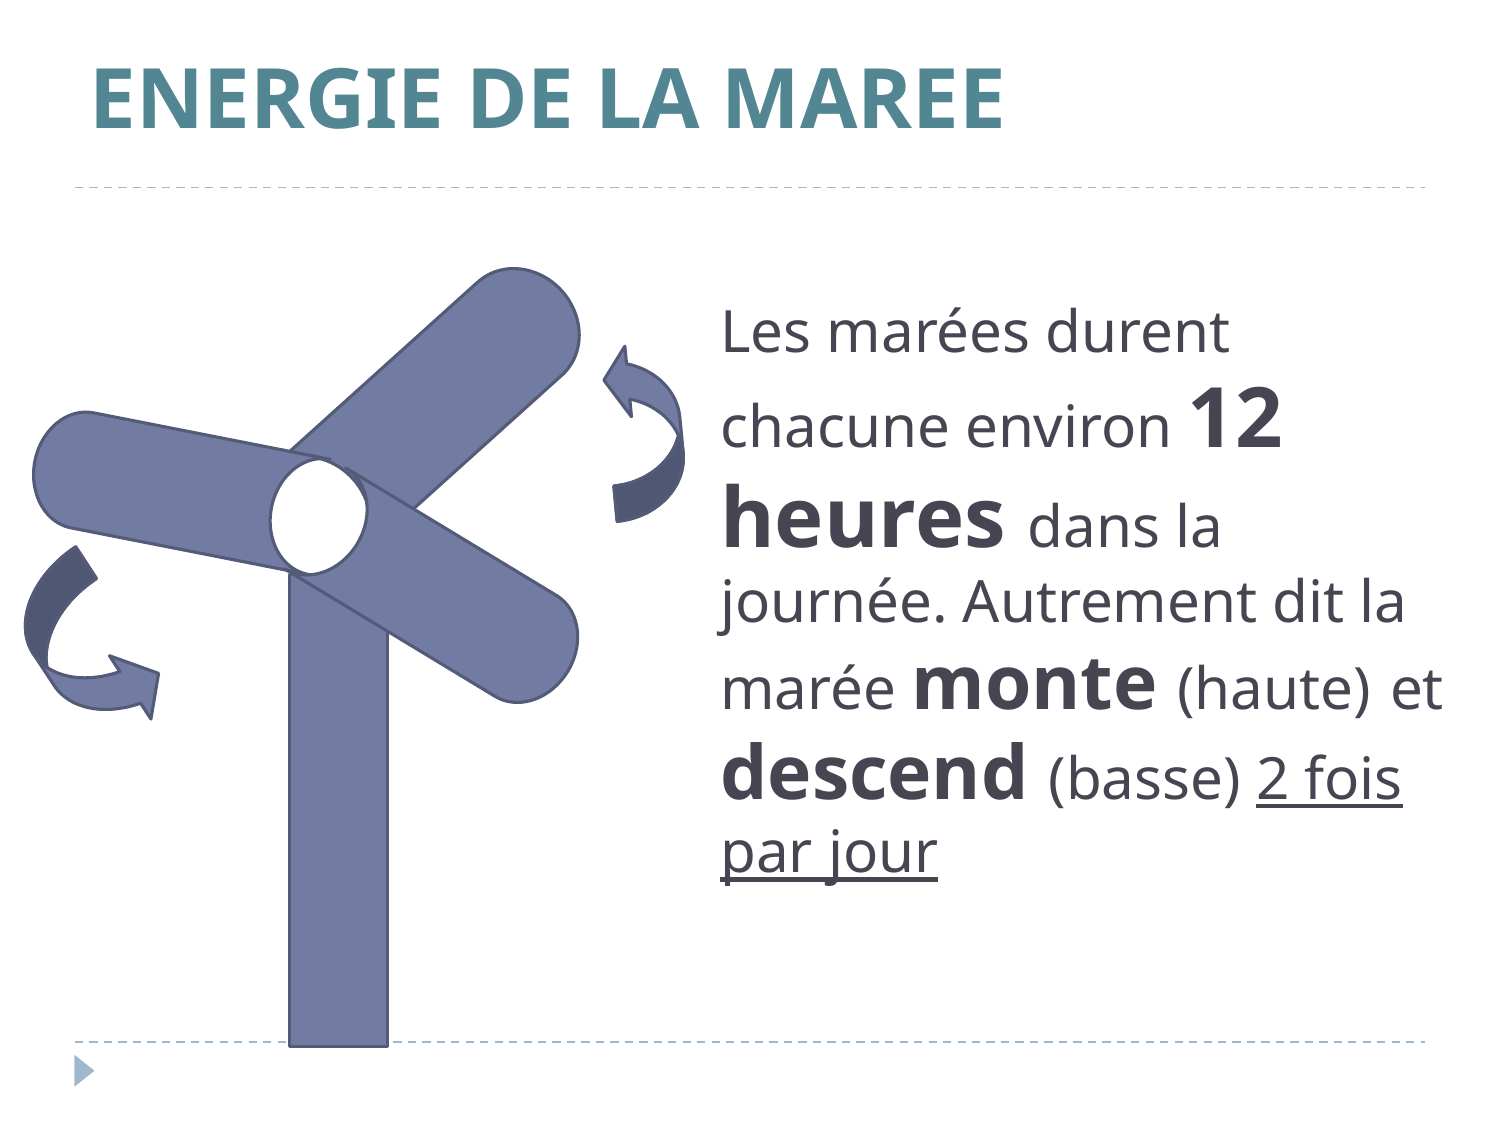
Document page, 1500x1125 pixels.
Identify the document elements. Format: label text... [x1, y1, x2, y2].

text_box [33, 268, 580, 1047]
text_box Les marées durent chacune environ 12 heures dans la journée. Autrement dit la marée monte (haute) et descend (basse) 2 fois par jour [705, 259, 1465, 1032]
title ENERGIE DE LA MAREE [75, 37, 1425, 161]
text_box [25, 546, 159, 719]
text_box [603, 346, 684, 522]
